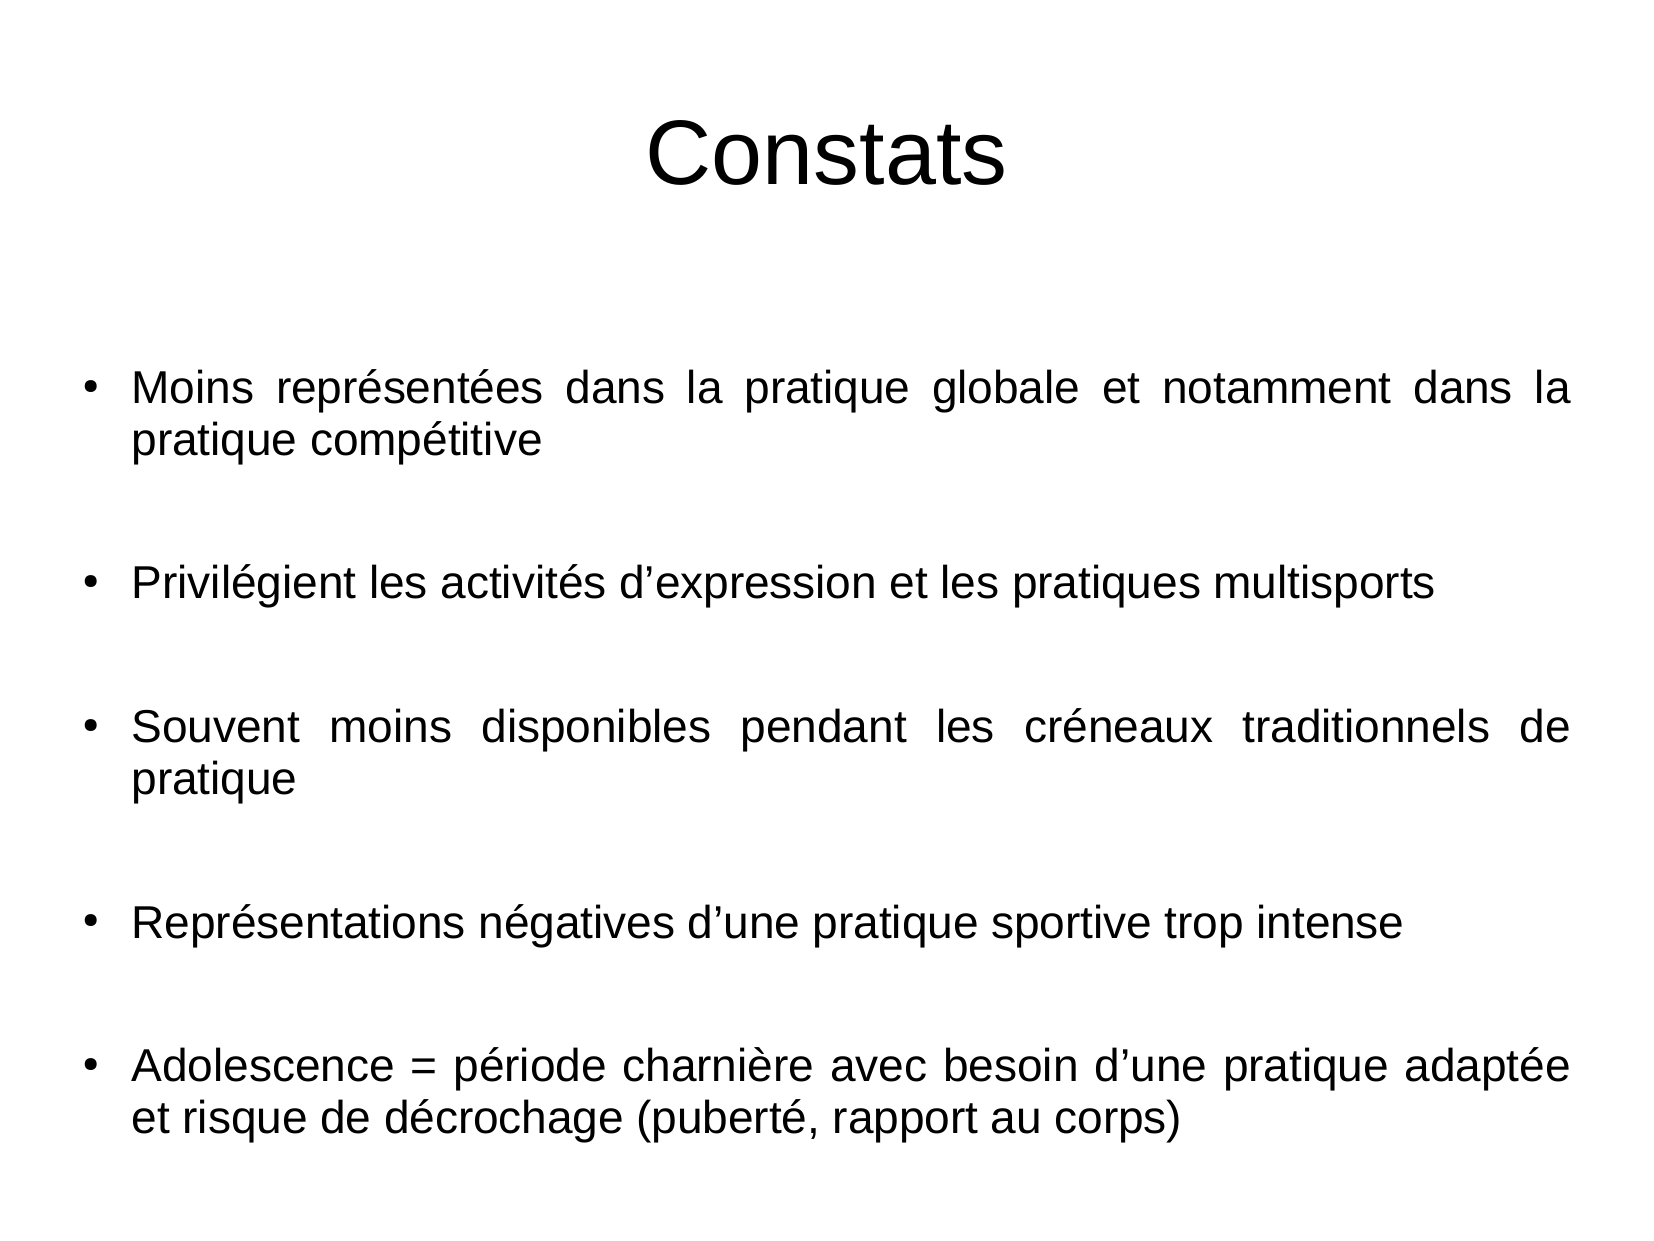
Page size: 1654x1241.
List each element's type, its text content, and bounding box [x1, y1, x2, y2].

title Constats [82, 49, 1571, 257]
list Moins représentées dans la pratique globale et notamment dans la pratique compétitive Privilégient les activités d’expression et les pratiques multisports Souvent moins disponibles pendant les créneaux traditionnels de pratique Représentations négatives d’une pratique sportive trop intense Adolescence = période charnière avec besoin d’une pratique adaptée et risque de décrochage (puberté, rapport au corps) [82, 290, 1571, 1146]
